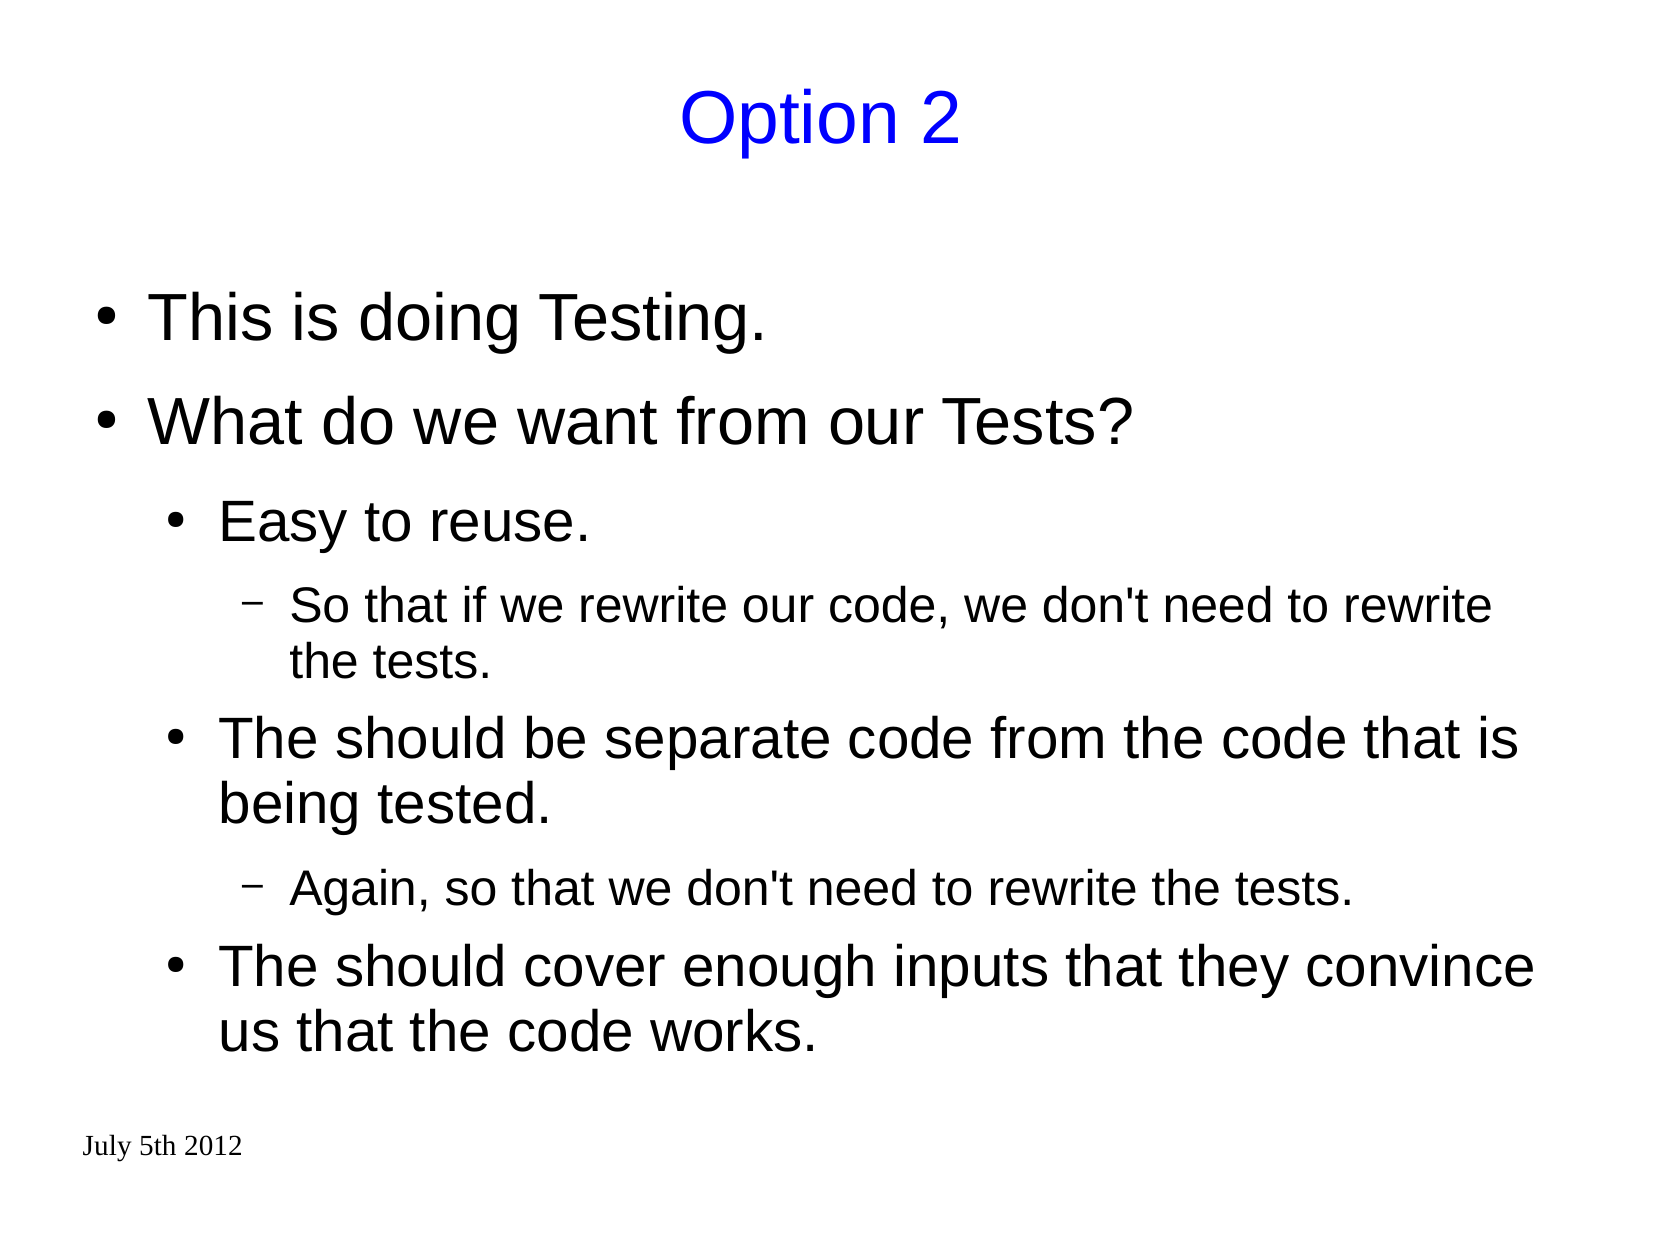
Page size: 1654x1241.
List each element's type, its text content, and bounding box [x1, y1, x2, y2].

list This is doing Testing. What do we want from our Tests? Easy to reuse. So that if we rewrite our code, we don't need to rewrite the tests. The should be separate code from the code that is being tested. Again, so that we don't need to rewrite the tests. The should cover enough inputs that they convince us that the code works. [76, 279, 1565, 1099]
title Option 2 [76, 58, 1565, 178]
